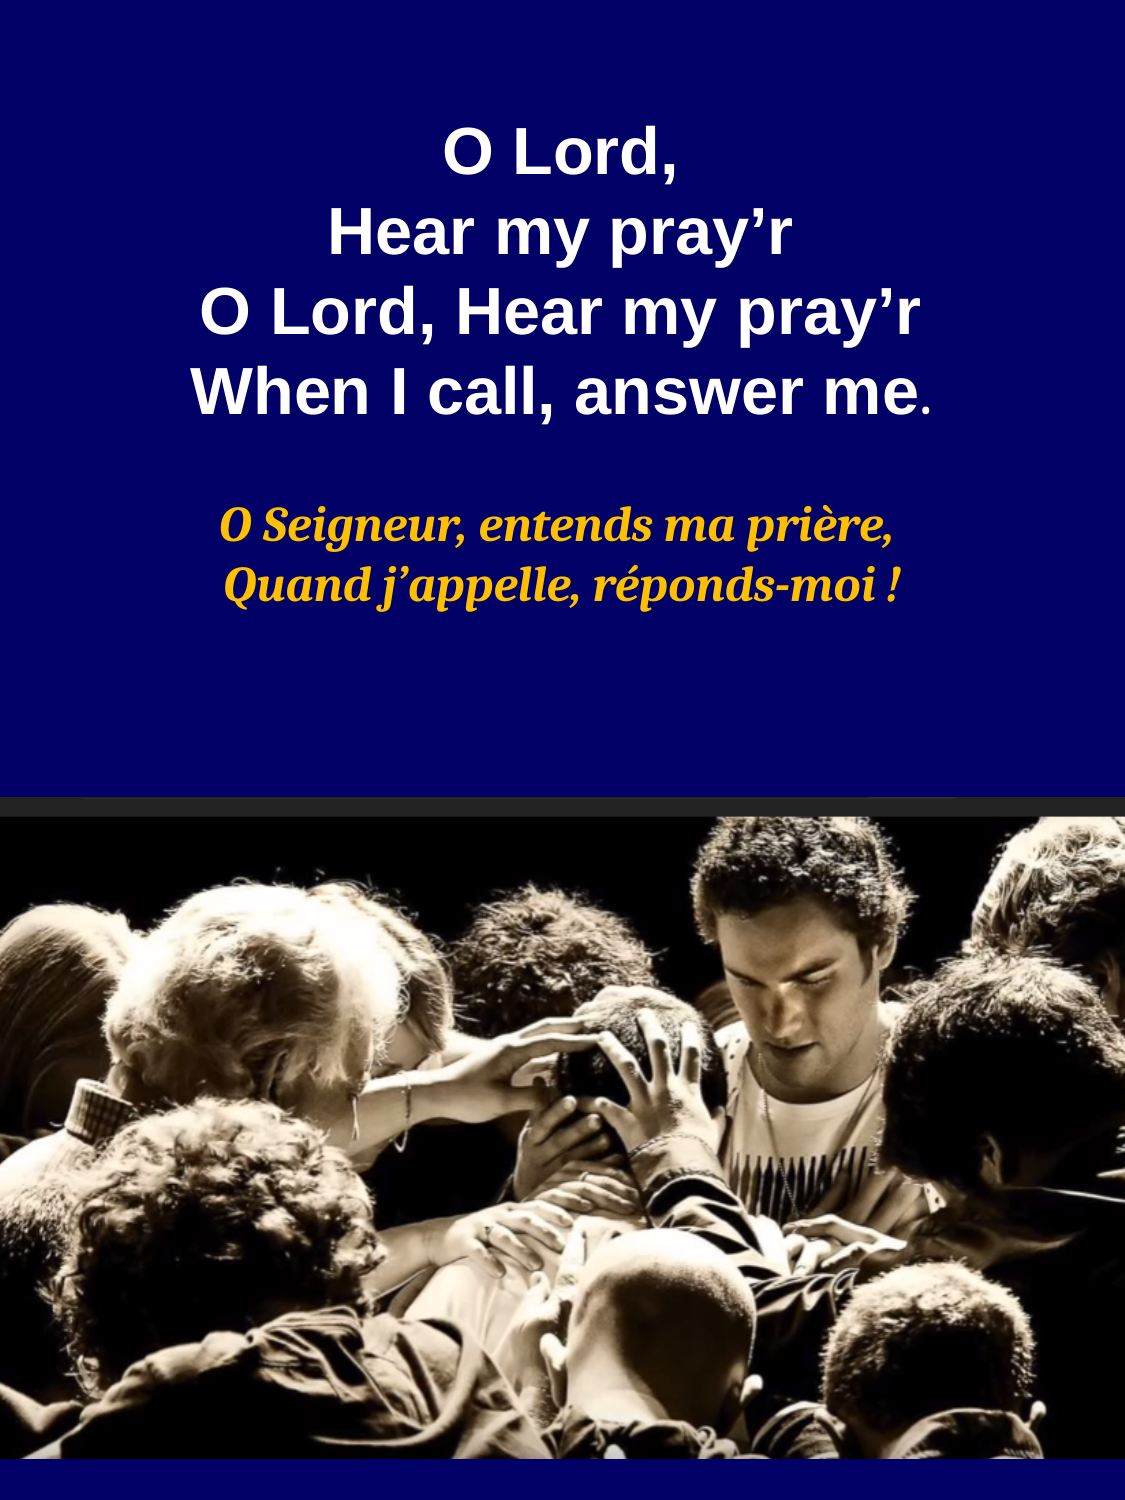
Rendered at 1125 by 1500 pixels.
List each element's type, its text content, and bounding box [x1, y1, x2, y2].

text_box O Lord, Hear my pray’r O Lord, Hear my pray’r When I call, answer me. [35, 100, 1087, 620]
picture [0, 797, 1125, 1459]
text_box O Seigneur, entends ma prière, Quand j’appelle, réponds-moi ! [125, 484, 1000, 815]
